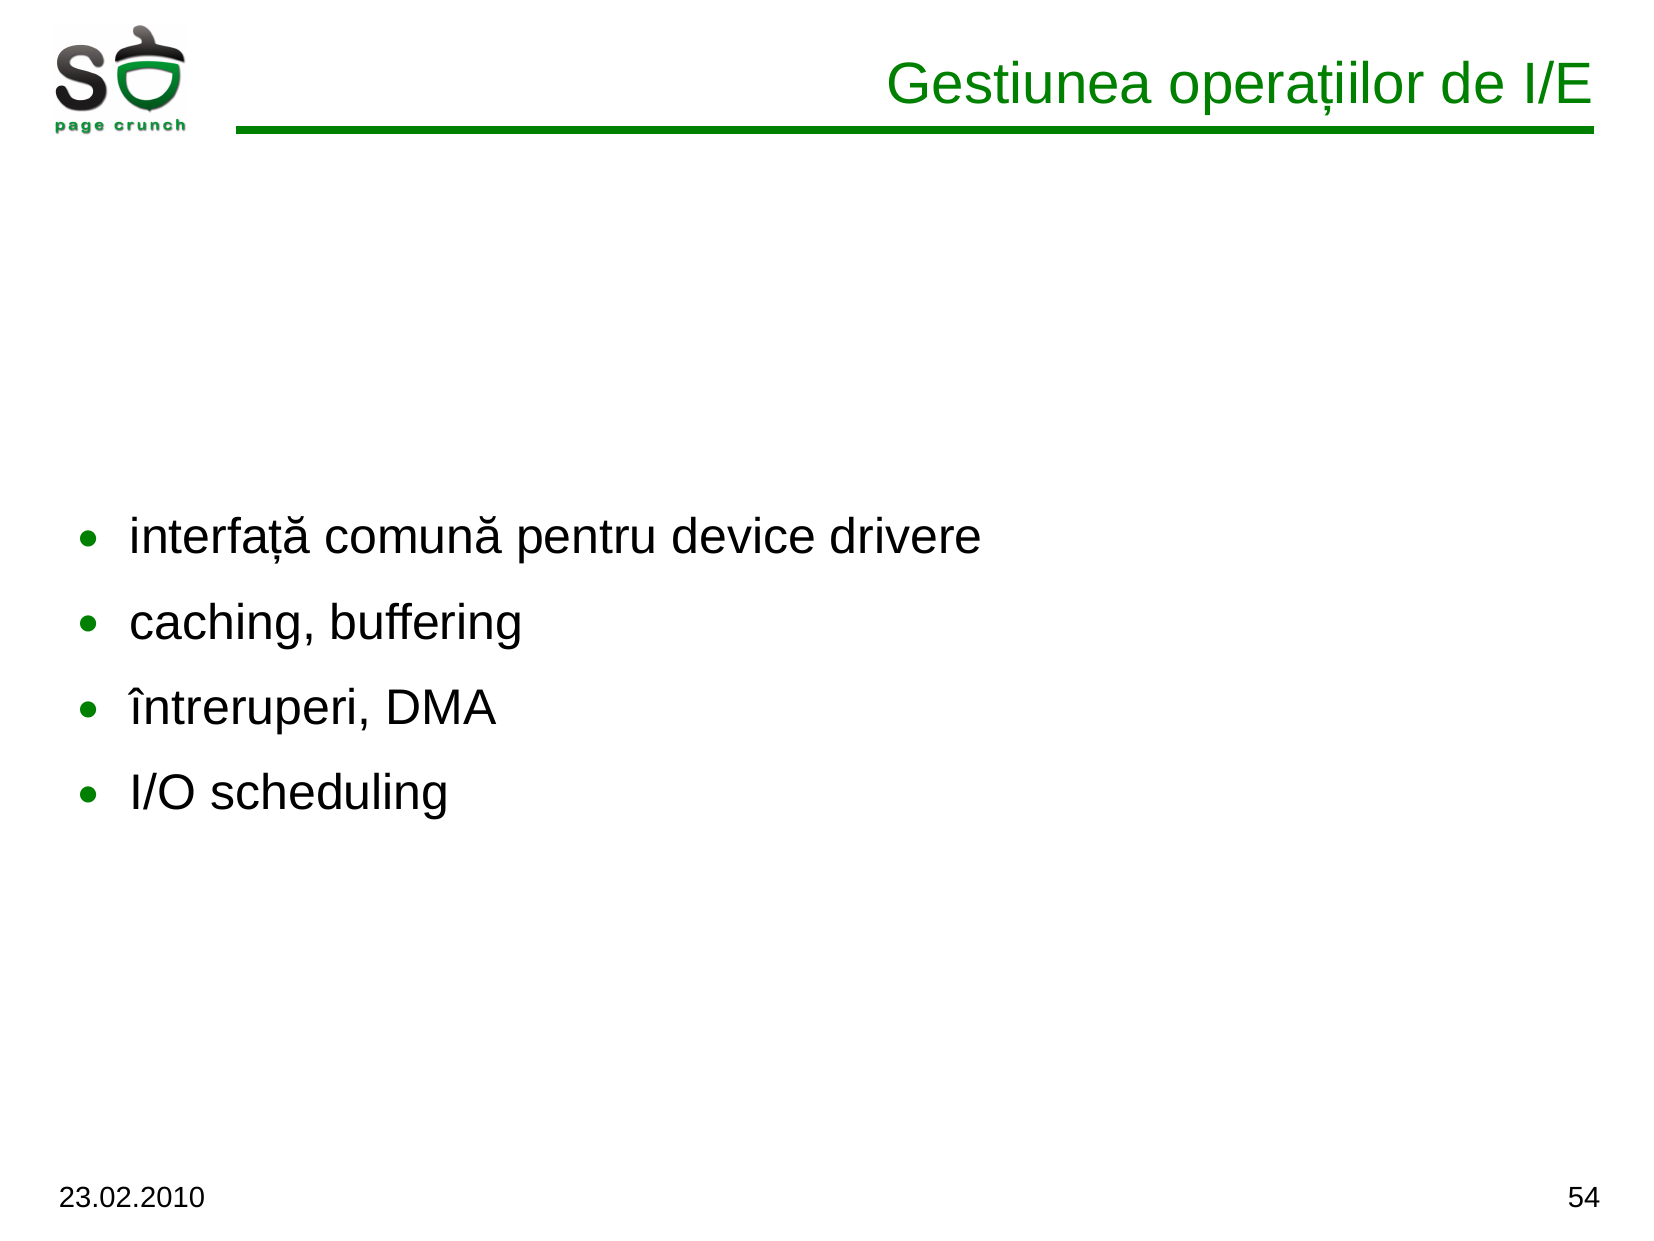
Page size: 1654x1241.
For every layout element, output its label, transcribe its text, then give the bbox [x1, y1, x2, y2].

picture [53, 23, 188, 136]
title Gestiunea operațiilor de I/E [236, 49, 1595, 119]
list interfață comună pentru device drivere caching, buffering întreruperi, DMA I/O scheduling [59, 177, 1595, 1152]
